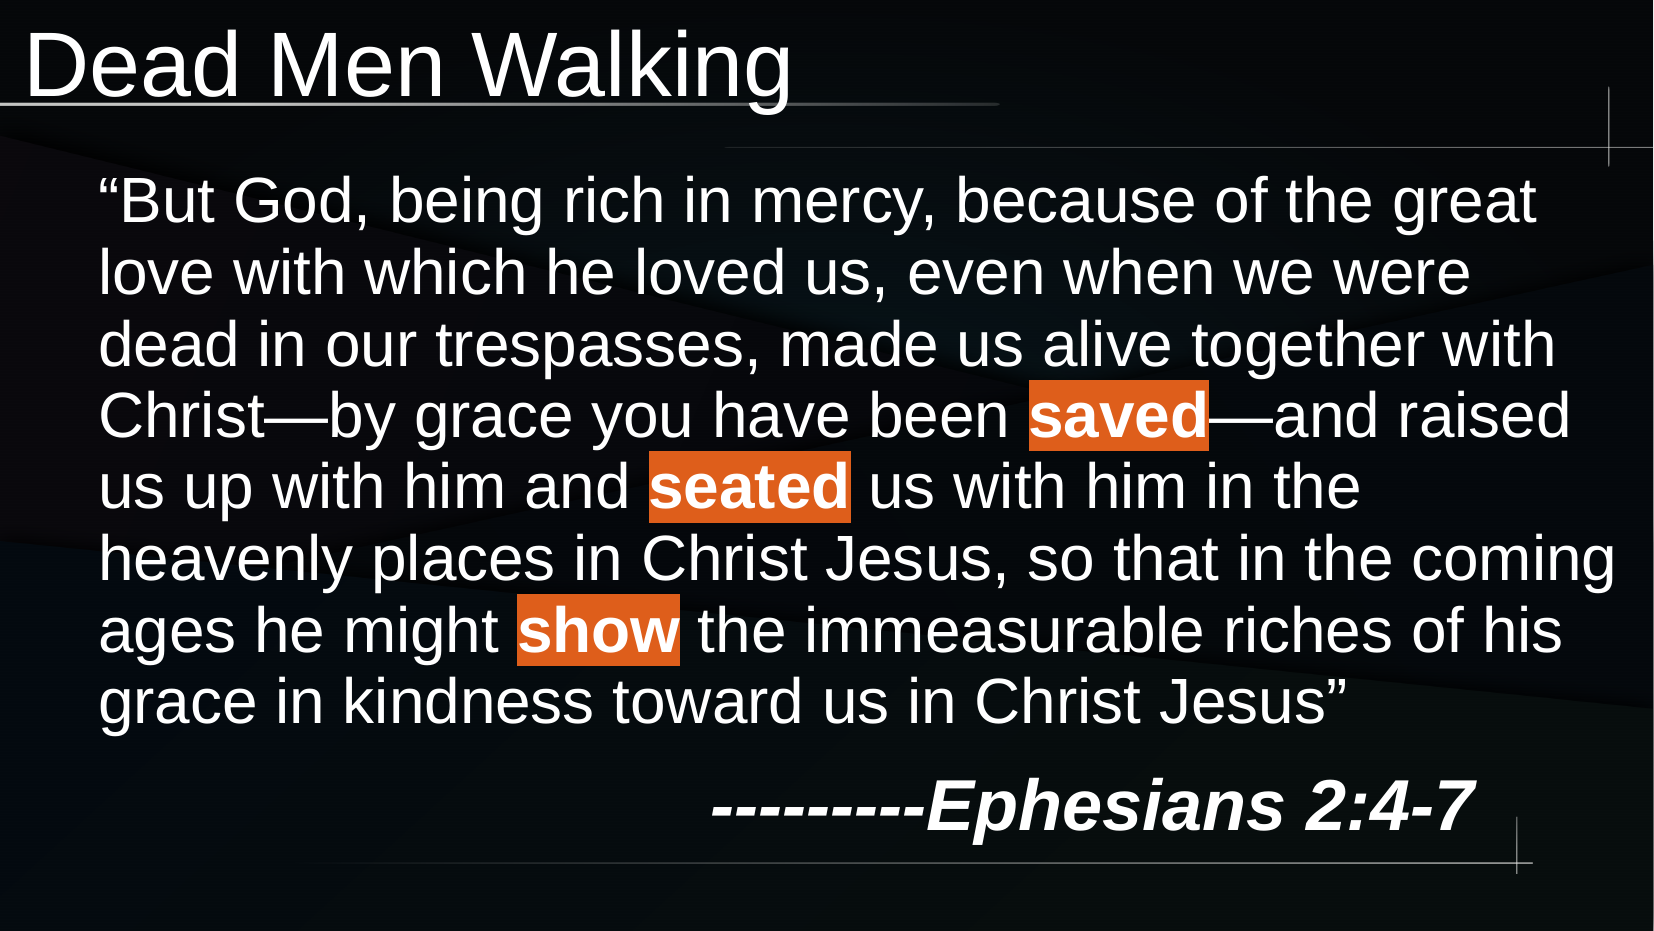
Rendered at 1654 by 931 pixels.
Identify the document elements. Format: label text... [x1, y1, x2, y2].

picture [0, 0, 1654, 931]
list “But God, being rich in mercy, because of the great love with which he loved us, even when we were dead in our trespasses, made us alive together with Christ—by grace you have been saved—and raised us up with him and seated us with him in the heavenly places in Christ Jesus, so that in the coming ages he might show the immeasurable riches of his grace in kindness toward us in Christ Jesus” ---------Ephesians 2:4-7 [30, 165, 1621, 916]
title Dead Men Walking [23, 11, 1589, 119]
